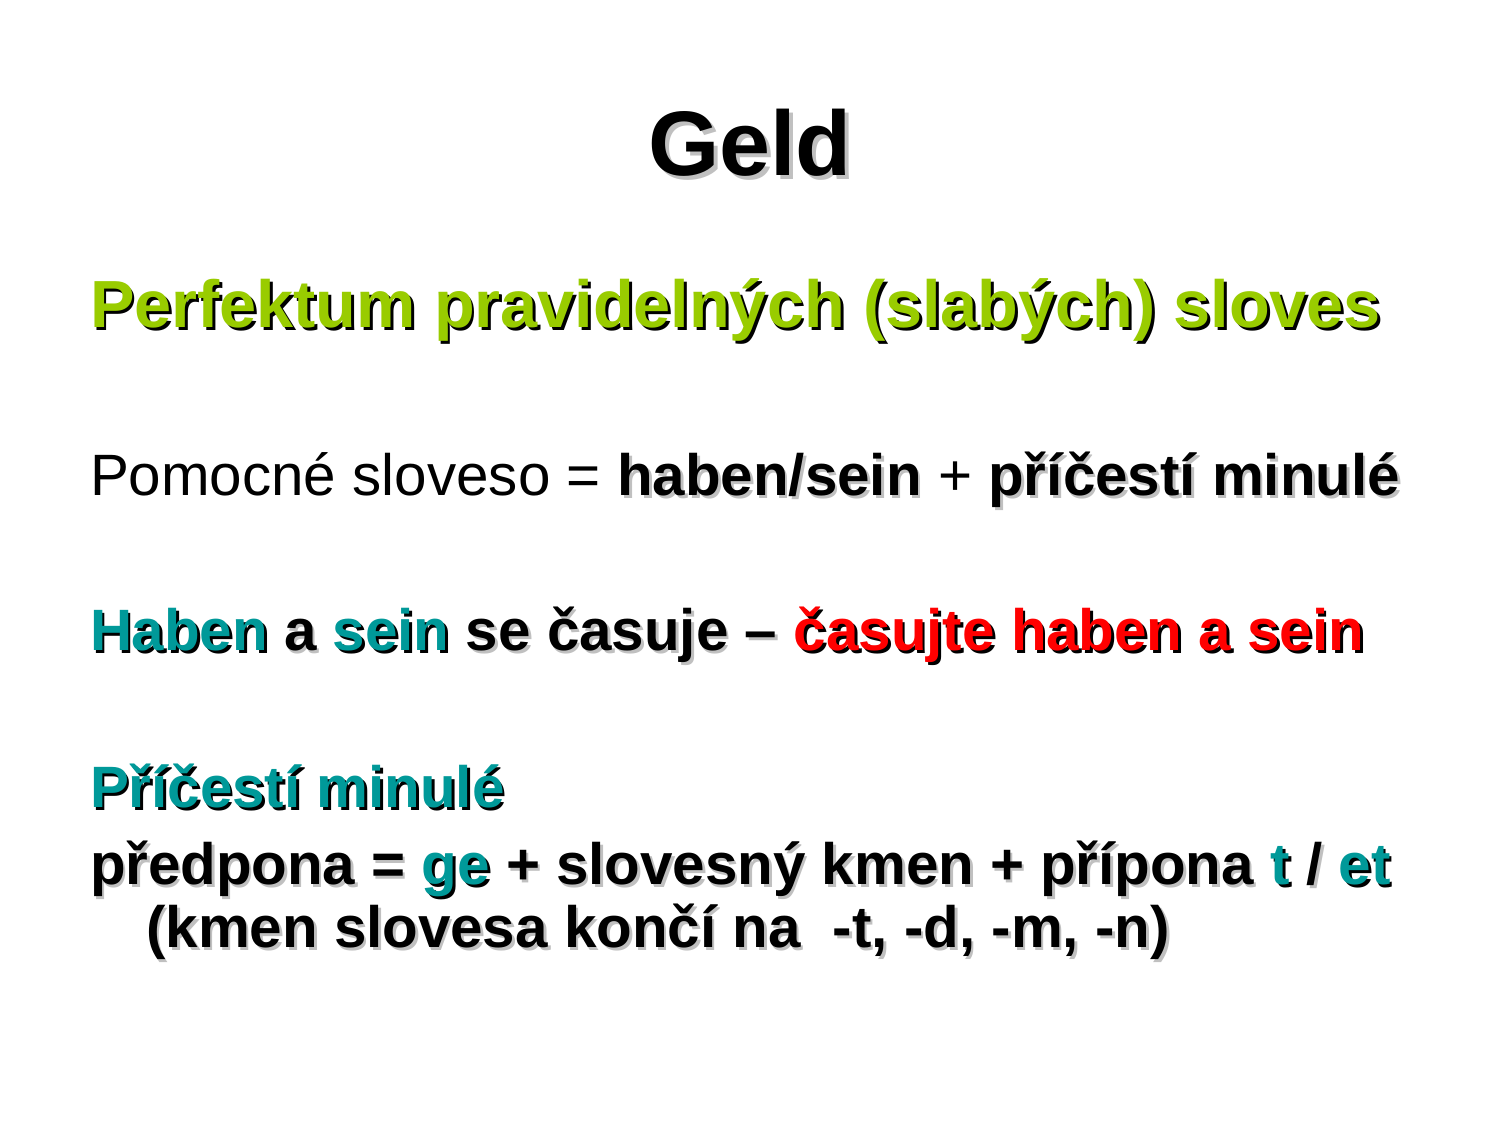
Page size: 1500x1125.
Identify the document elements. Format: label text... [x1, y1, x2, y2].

list Perfektum pravidelných (slabých) sloves Pomocné sloveso = haben/sein + příčestí minulé Haben a sein se časuje – časujte haben a sein Příčestí minulé předpona = ge + slovesný kmen + přípona t / et (kmen slovesa končí na -t, -d, -m, -n) [75, 262, 1426, 1046]
title Geld [75, 45, 1426, 233]
